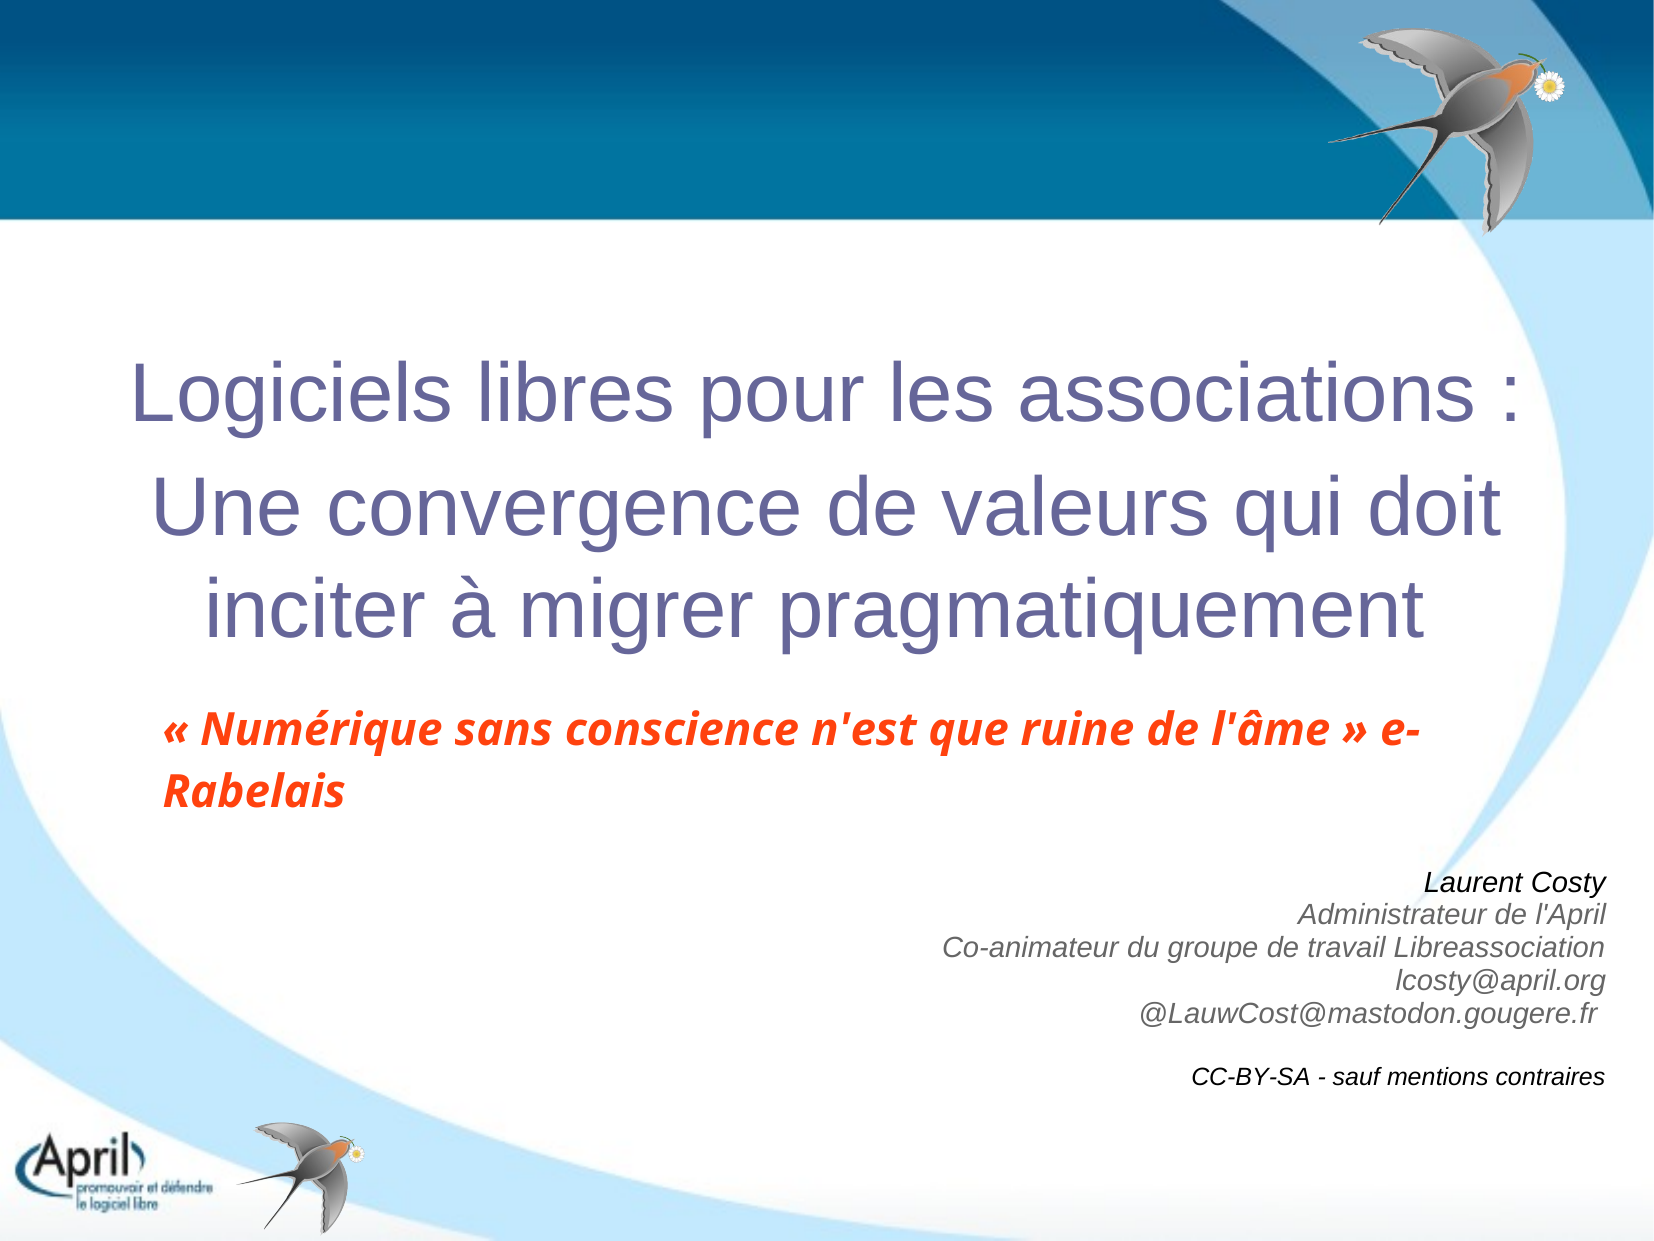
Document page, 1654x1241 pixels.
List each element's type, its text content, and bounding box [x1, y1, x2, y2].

text_box « Numérique sans conscience n'est que ruine de l'âme » e-Rabelais [147, 688, 1595, 827]
picture [0, 0, 1654, 237]
picture [0, 107, 1654, 1241]
text_box Logiciels libres pour les associations : Une convergence de valeurs qui doit inciter à migrer pragmatiquement [59, 329, 1595, 654]
subtitle Laurent Costy Administrateur de l'April Co-animateur du groupe de travail Libreassociation lcosty@april.org @LauwCost@mastodon.gougere.fr CC-BY-SA - sauf mentions contraires [118, 99, 1607, 1131]
